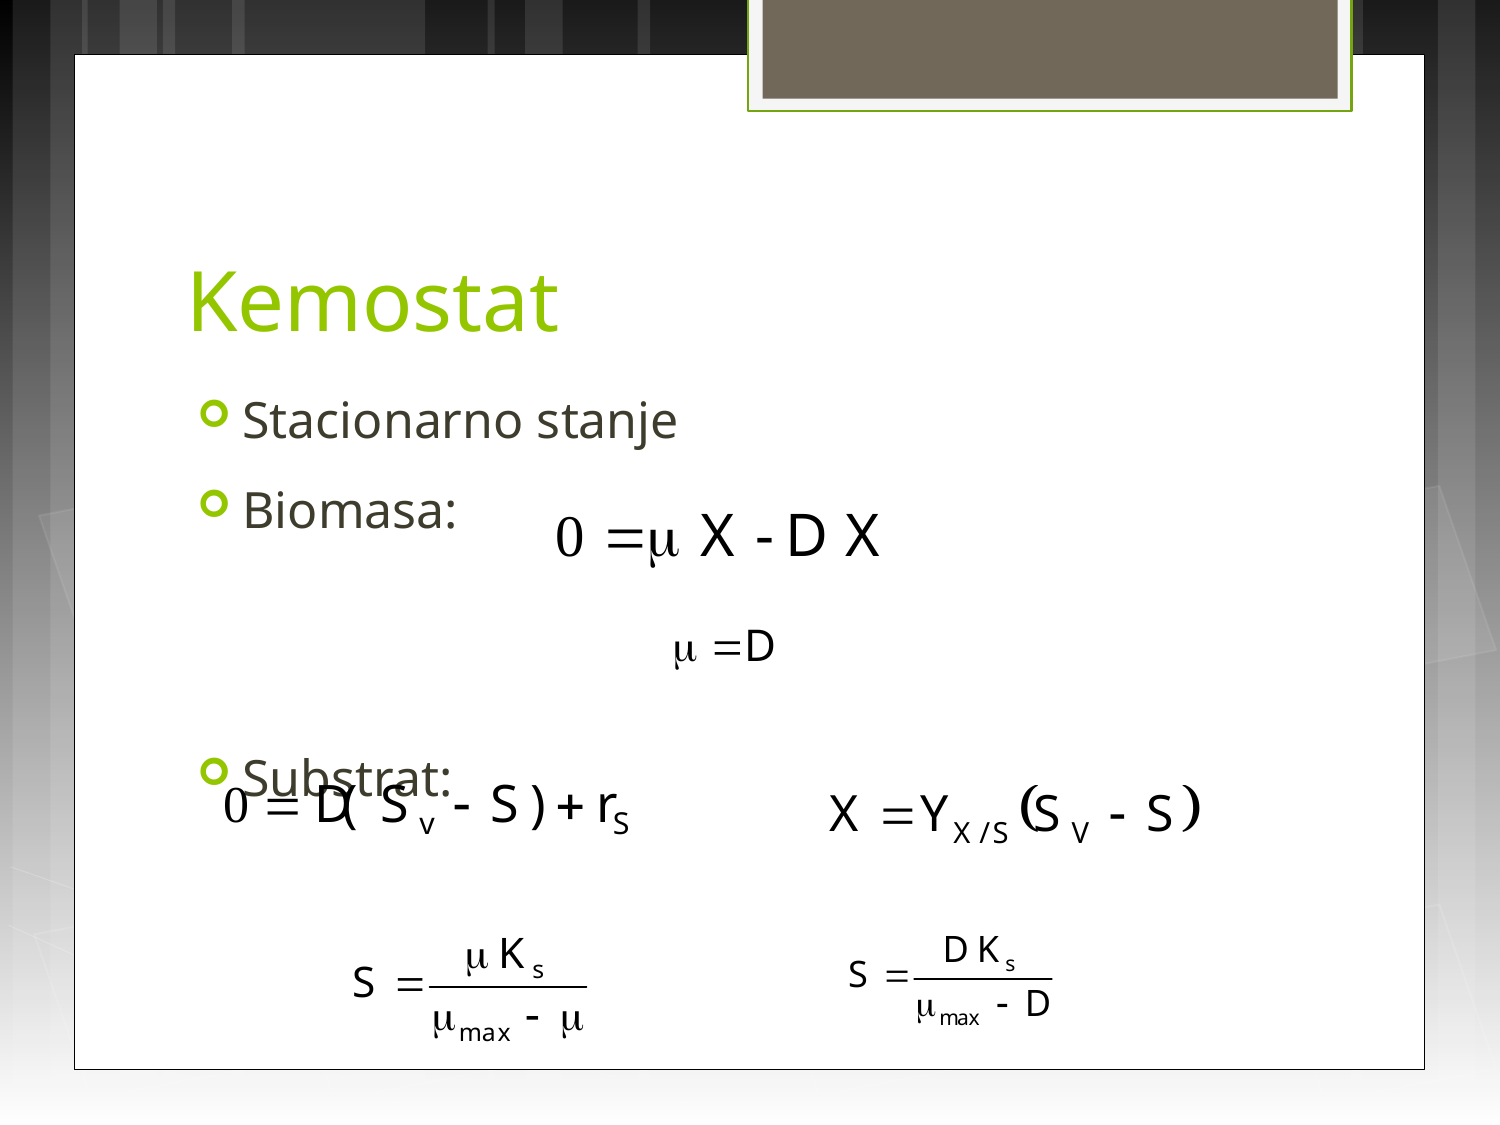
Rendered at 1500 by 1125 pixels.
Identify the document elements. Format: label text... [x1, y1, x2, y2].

picture [216, 774, 642, 848]
title Kemostat [171, 168, 1324, 357]
chart [844, 928, 1064, 1035]
picture [843, 927, 1061, 1034]
picture [547, 502, 896, 586]
chart [218, 775, 644, 849]
picture [347, 927, 596, 1051]
list Stacionarno stanje Biomasa: Substrat: [171, 381, 1283, 957]
picture [666, 620, 784, 680]
picture [820, 785, 1205, 857]
chart [667, 621, 786, 681]
chart [348, 928, 597, 1053]
chart [549, 503, 899, 587]
